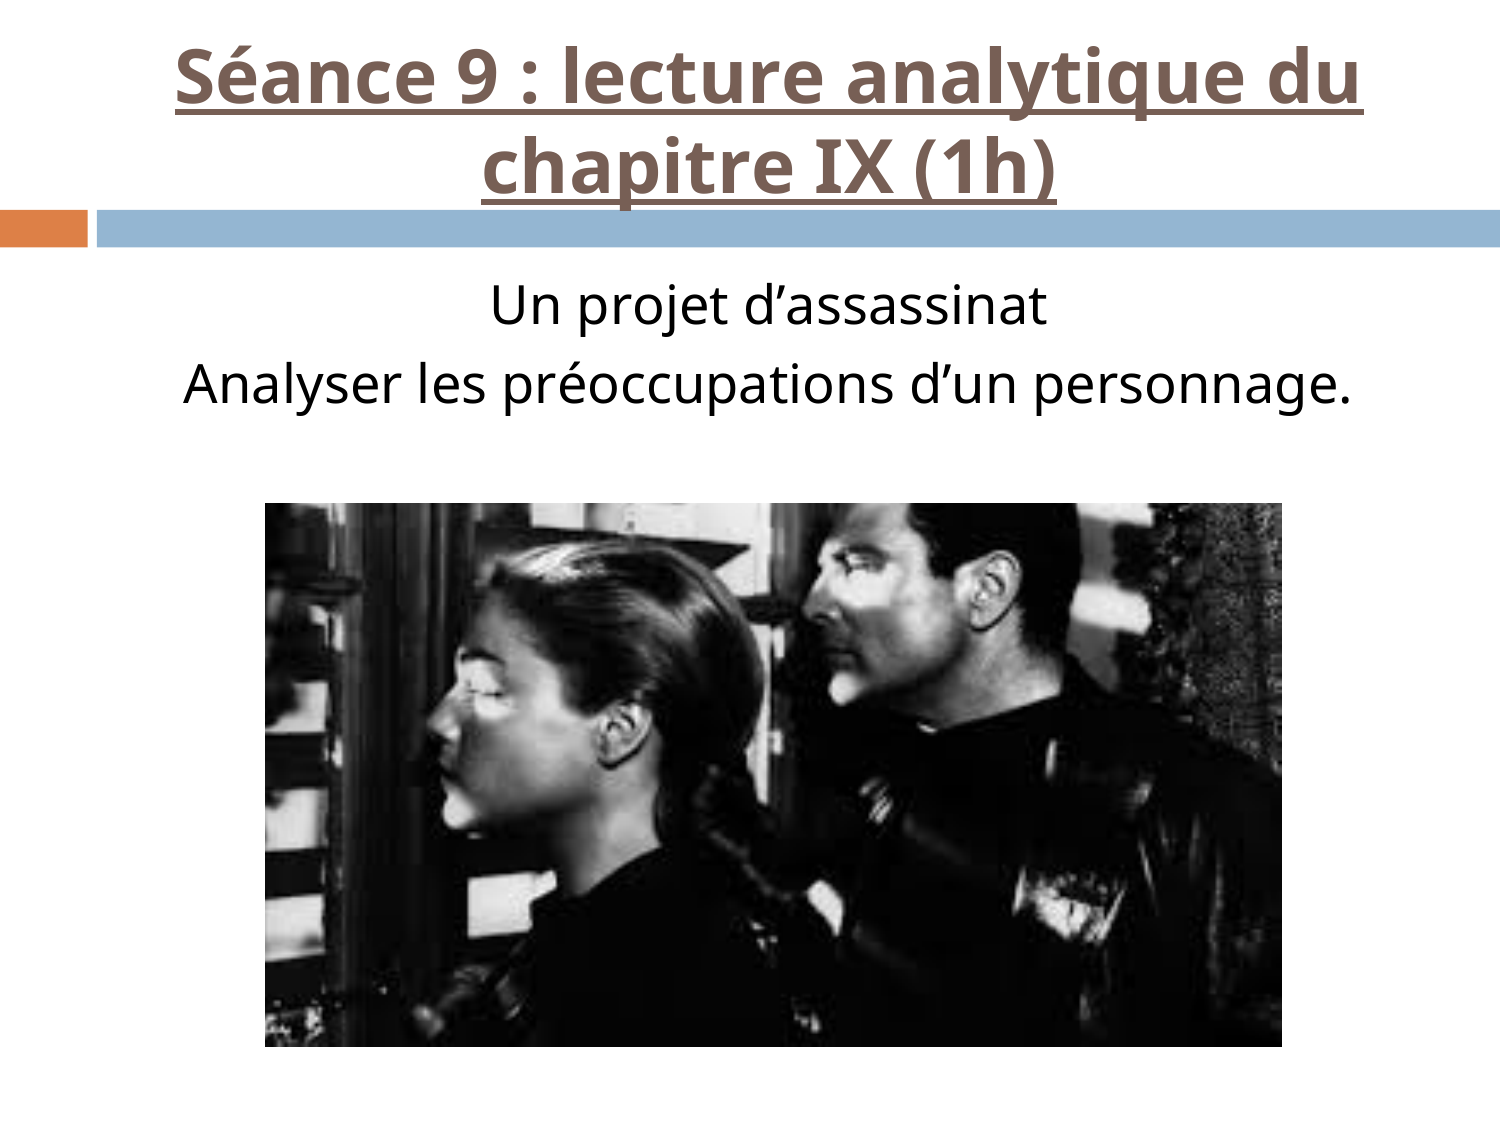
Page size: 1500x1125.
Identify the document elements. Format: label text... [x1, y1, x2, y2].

list Un projet d’assassinat Analyser les préoccupations d’un personnage. [100, 262, 1438, 510]
picture [265, 503, 1282, 1047]
title Séance 9 : lecture analytique du chapitre IX (1h) [100, 0, 1438, 262]
